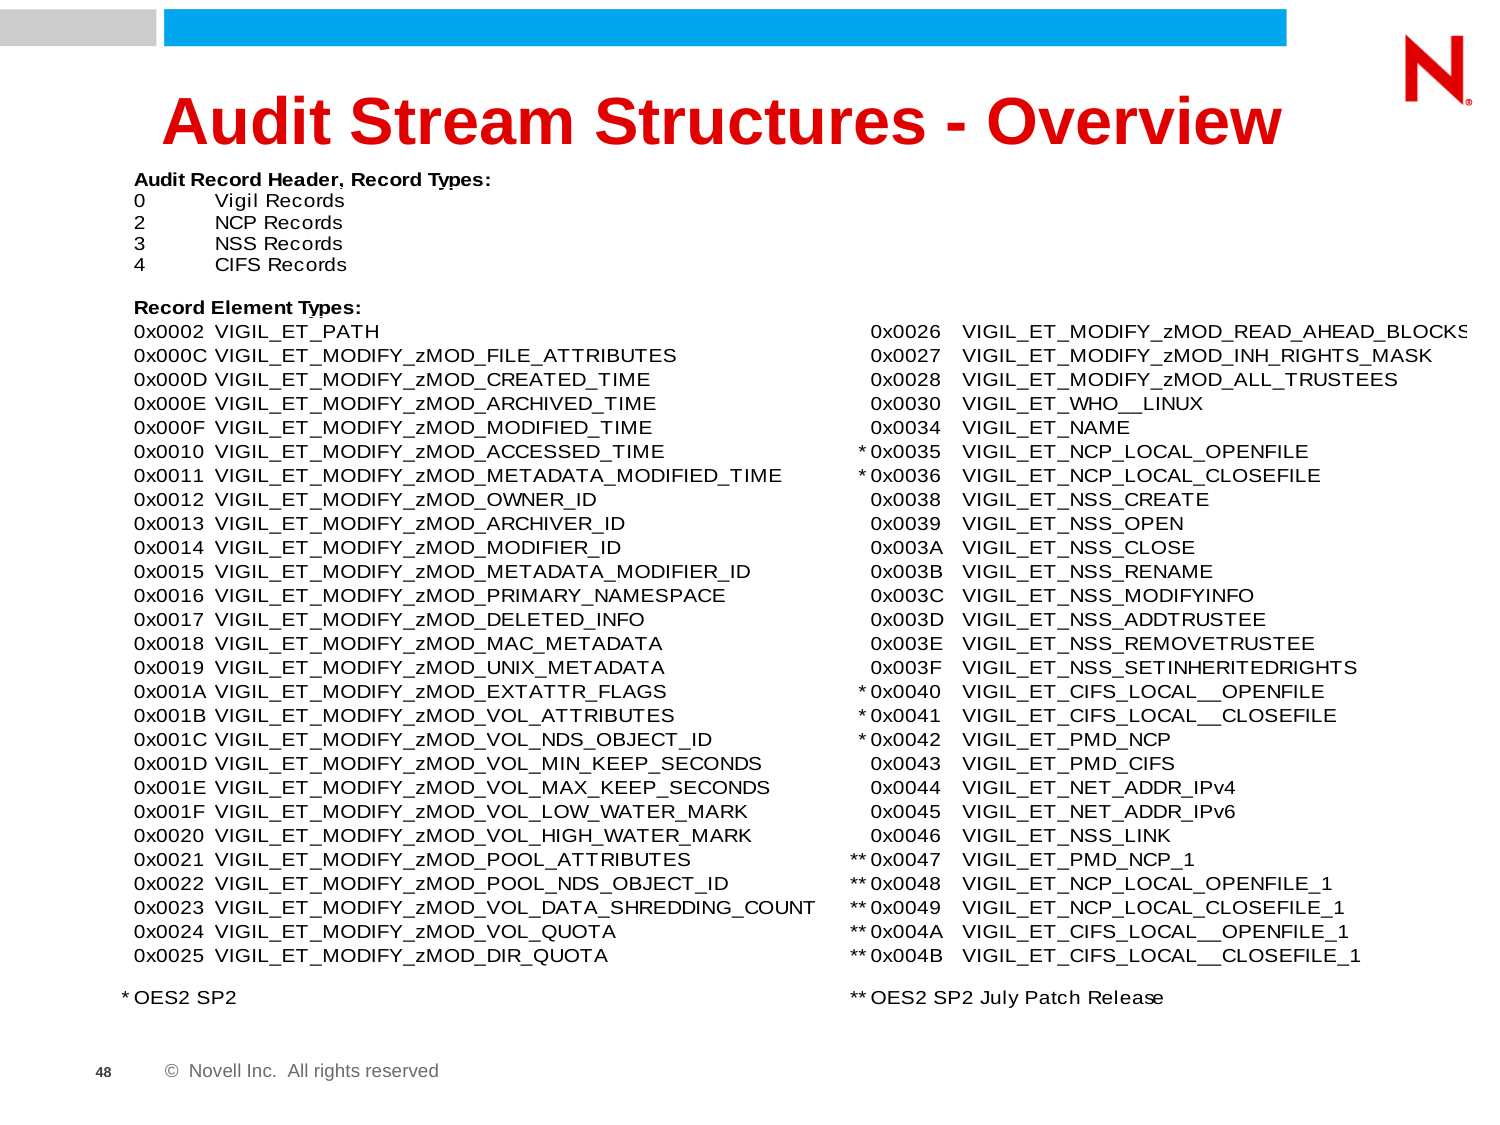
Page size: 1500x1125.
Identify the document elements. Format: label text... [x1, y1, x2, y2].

picture [1403, 32, 1473, 107]
chart [102, 170, 1469, 1013]
title Audit Stream Structures - Overview [161, 41, 1383, 205]
